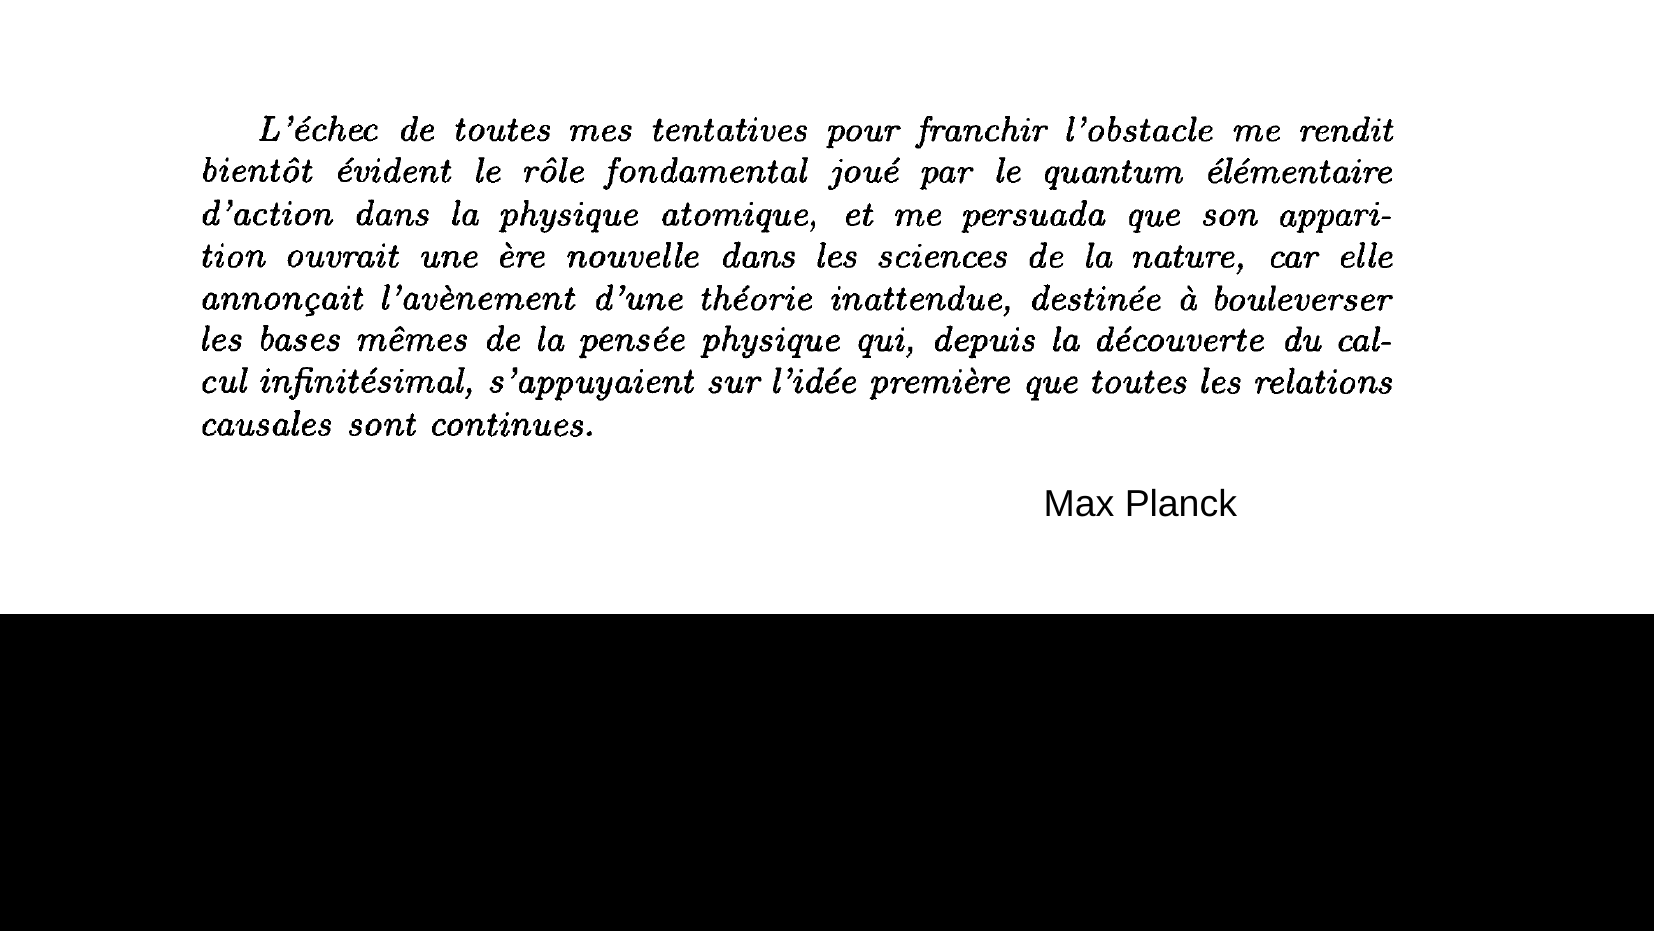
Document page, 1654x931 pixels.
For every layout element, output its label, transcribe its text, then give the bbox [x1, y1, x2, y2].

picture [154, 109, 1441, 449]
text_box [0, 614, 1654, 931]
text_box Max Planck [1028, 474, 1252, 532]
